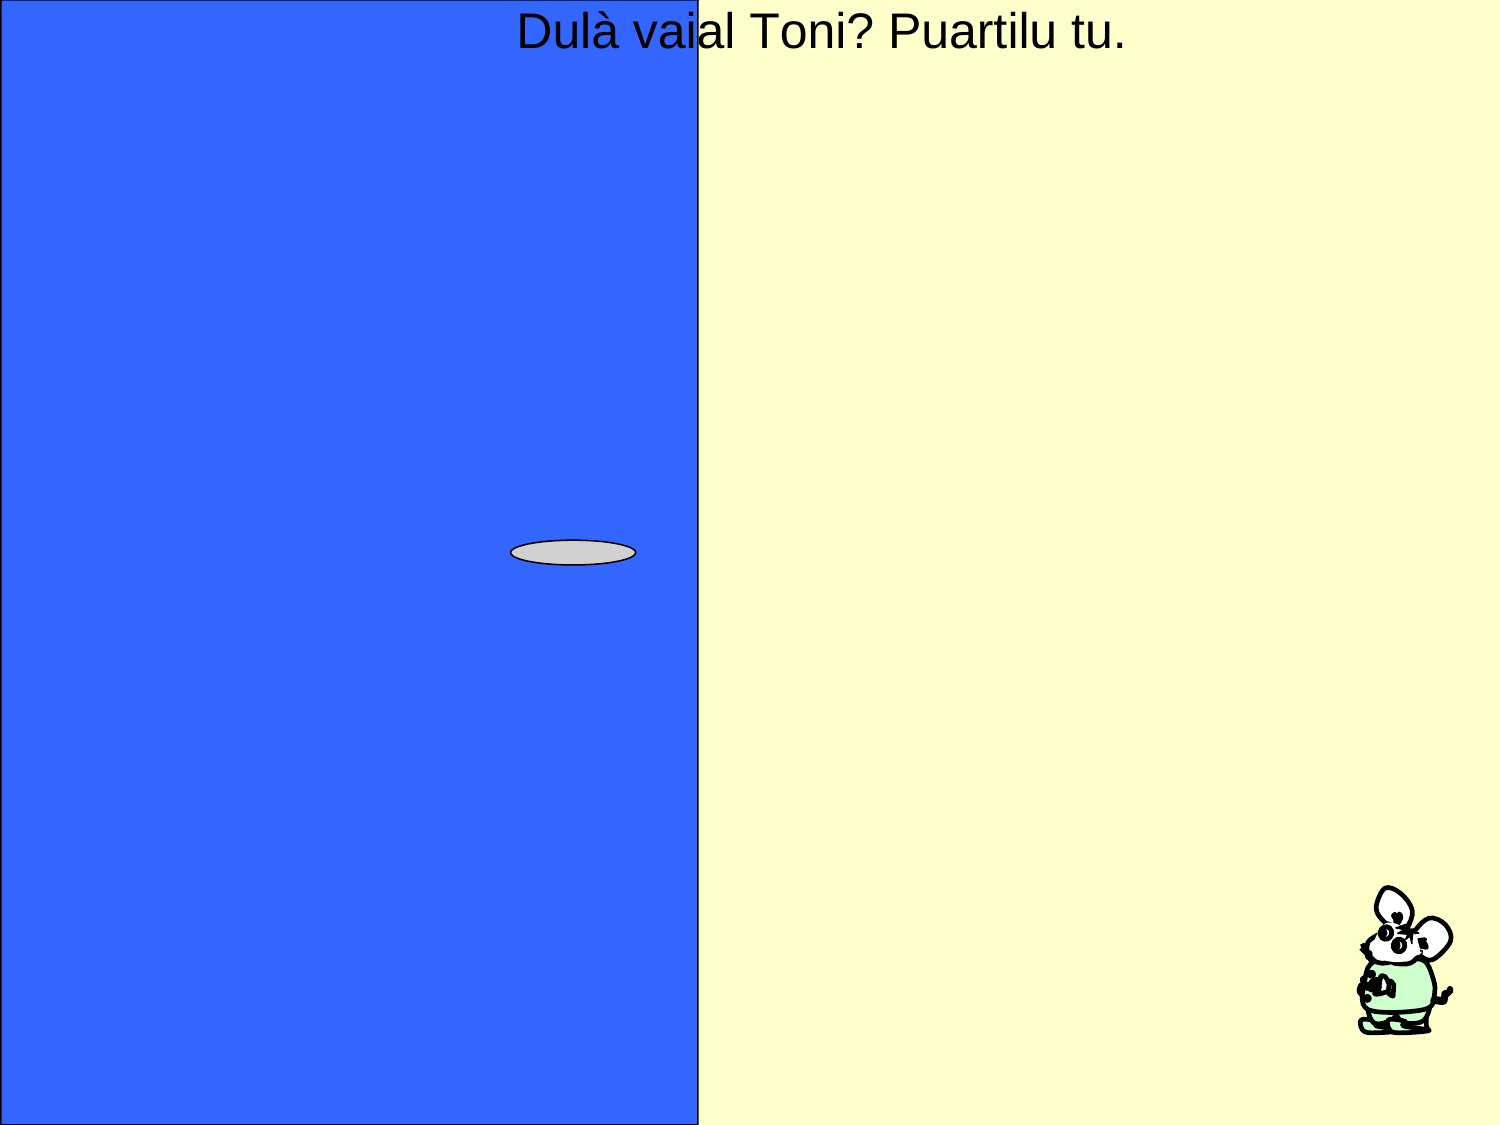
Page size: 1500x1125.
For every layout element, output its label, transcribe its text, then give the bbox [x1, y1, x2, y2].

text_box Dulà vaial Toni? Puartilu tu. [501, 0, 1415, 155]
text_box [1358, 887, 1452, 1033]
text_box [0, 0, 698, 1125]
